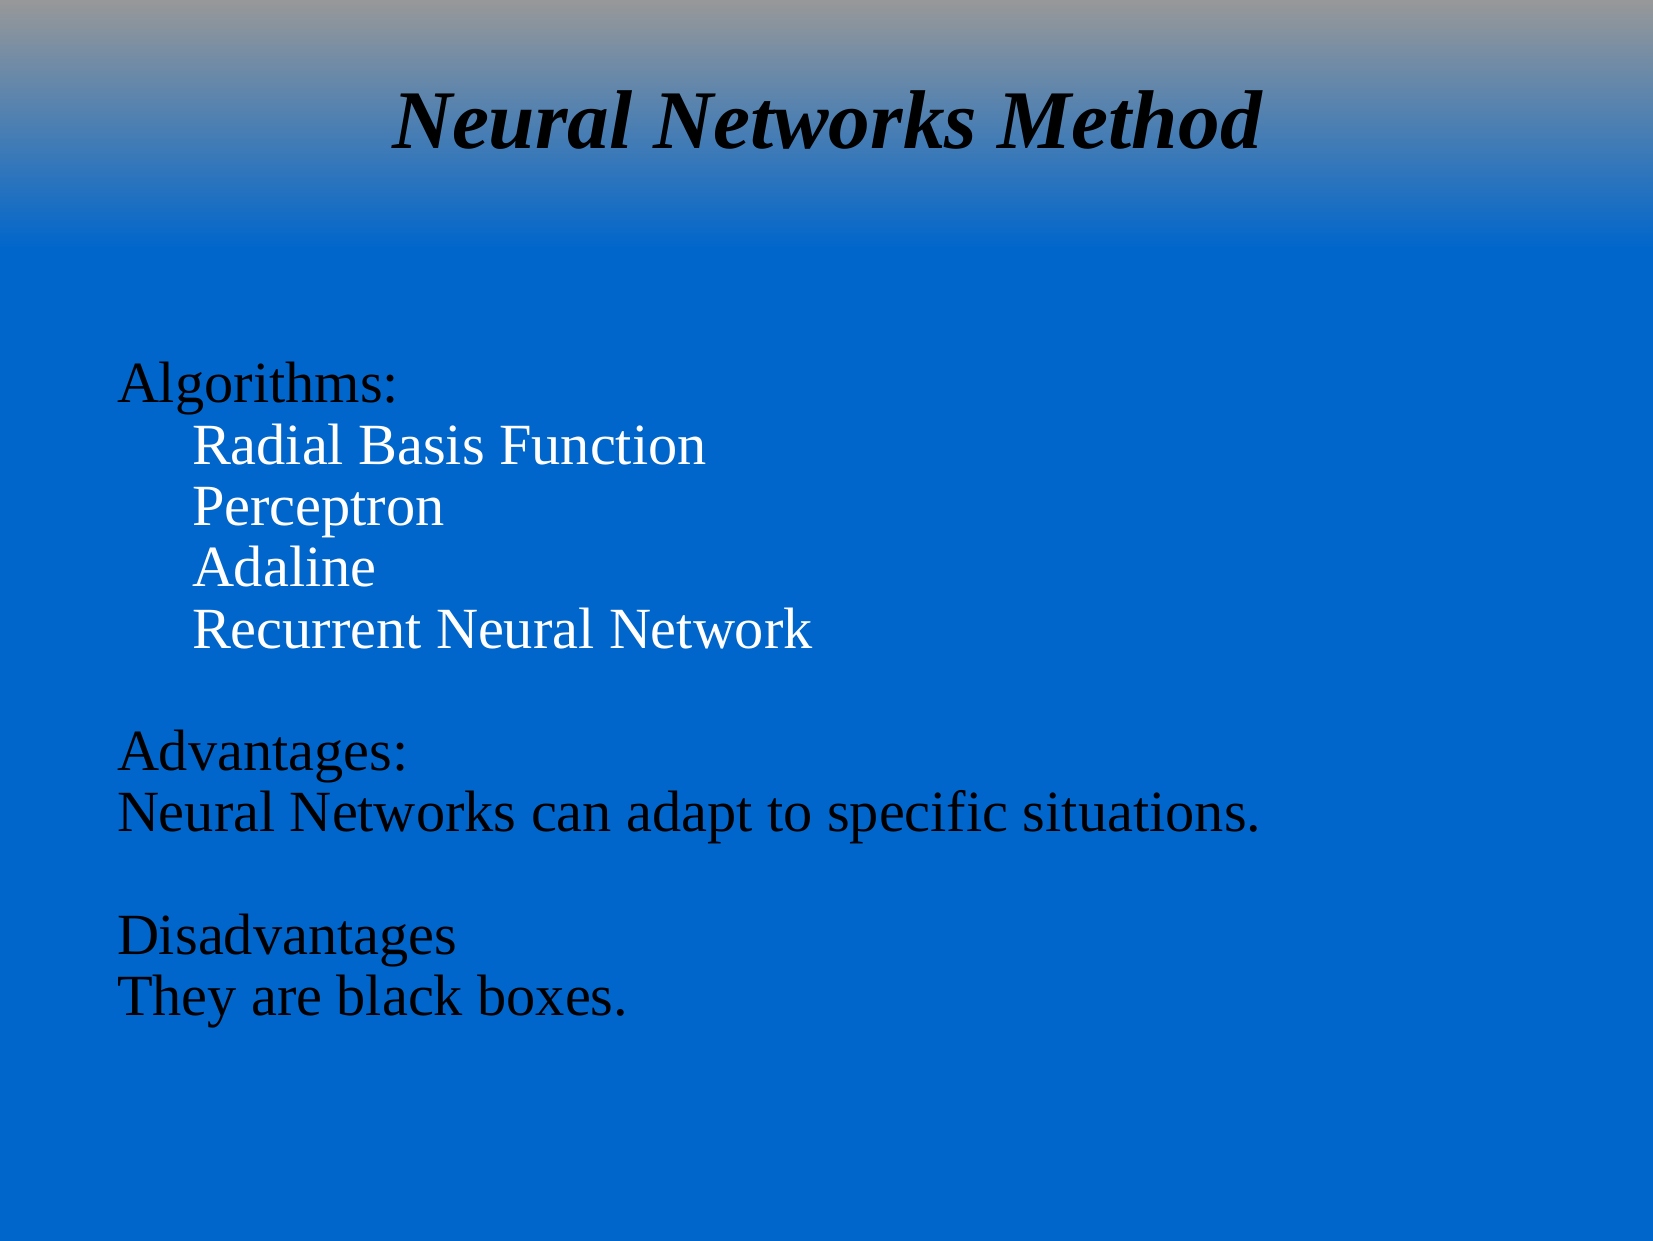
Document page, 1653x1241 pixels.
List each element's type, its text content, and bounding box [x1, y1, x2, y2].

text_box Algorithms: Radial Basis Function Perceptron Adaline Recurrent Neural Network Advantages: Neural Networks can adapt to specific situations. Disadvantages They are black boxes. [117, 353, 1441, 1029]
text_box Neural Networks Method [121, 79, 1534, 166]
text_box [0, 0, 1653, 250]
